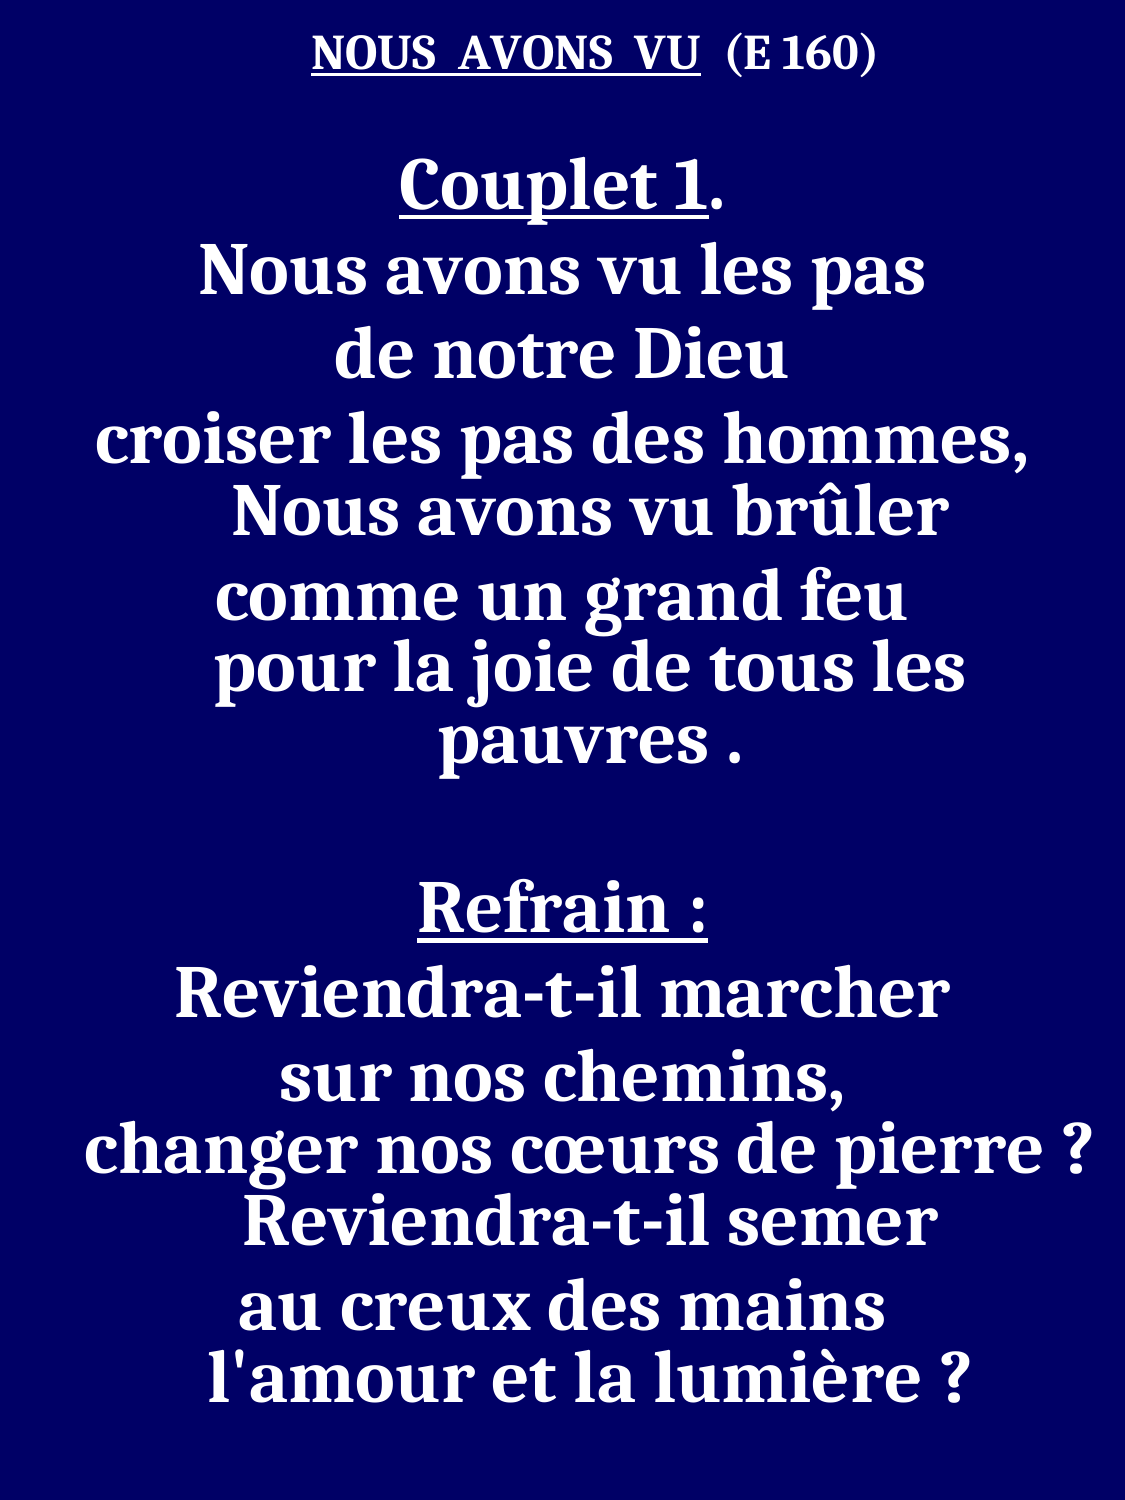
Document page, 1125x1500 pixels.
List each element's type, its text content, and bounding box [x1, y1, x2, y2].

text_box NOUS AVONS VU (E 160) Couplet 1. Nous avons vu les pas de notre Dieu croiser les pas des hommes, Nous avons vu brûler comme un grand feu pour la joie de tous les pauvres . Refrain : Reviendra-t-il marcher sur nos chemins, changer nos cœurs de pierre ? Reviendra-t-il semer au creux des mains l'amour et la lumière ? Couplet 2. Nous avons vu fleurir dans nos déserts les fleurs de la tendresse, Nous avons vu briller sur l'univers l'aube d'une paix nouvelle . [0, 23, 1125, 1179]
